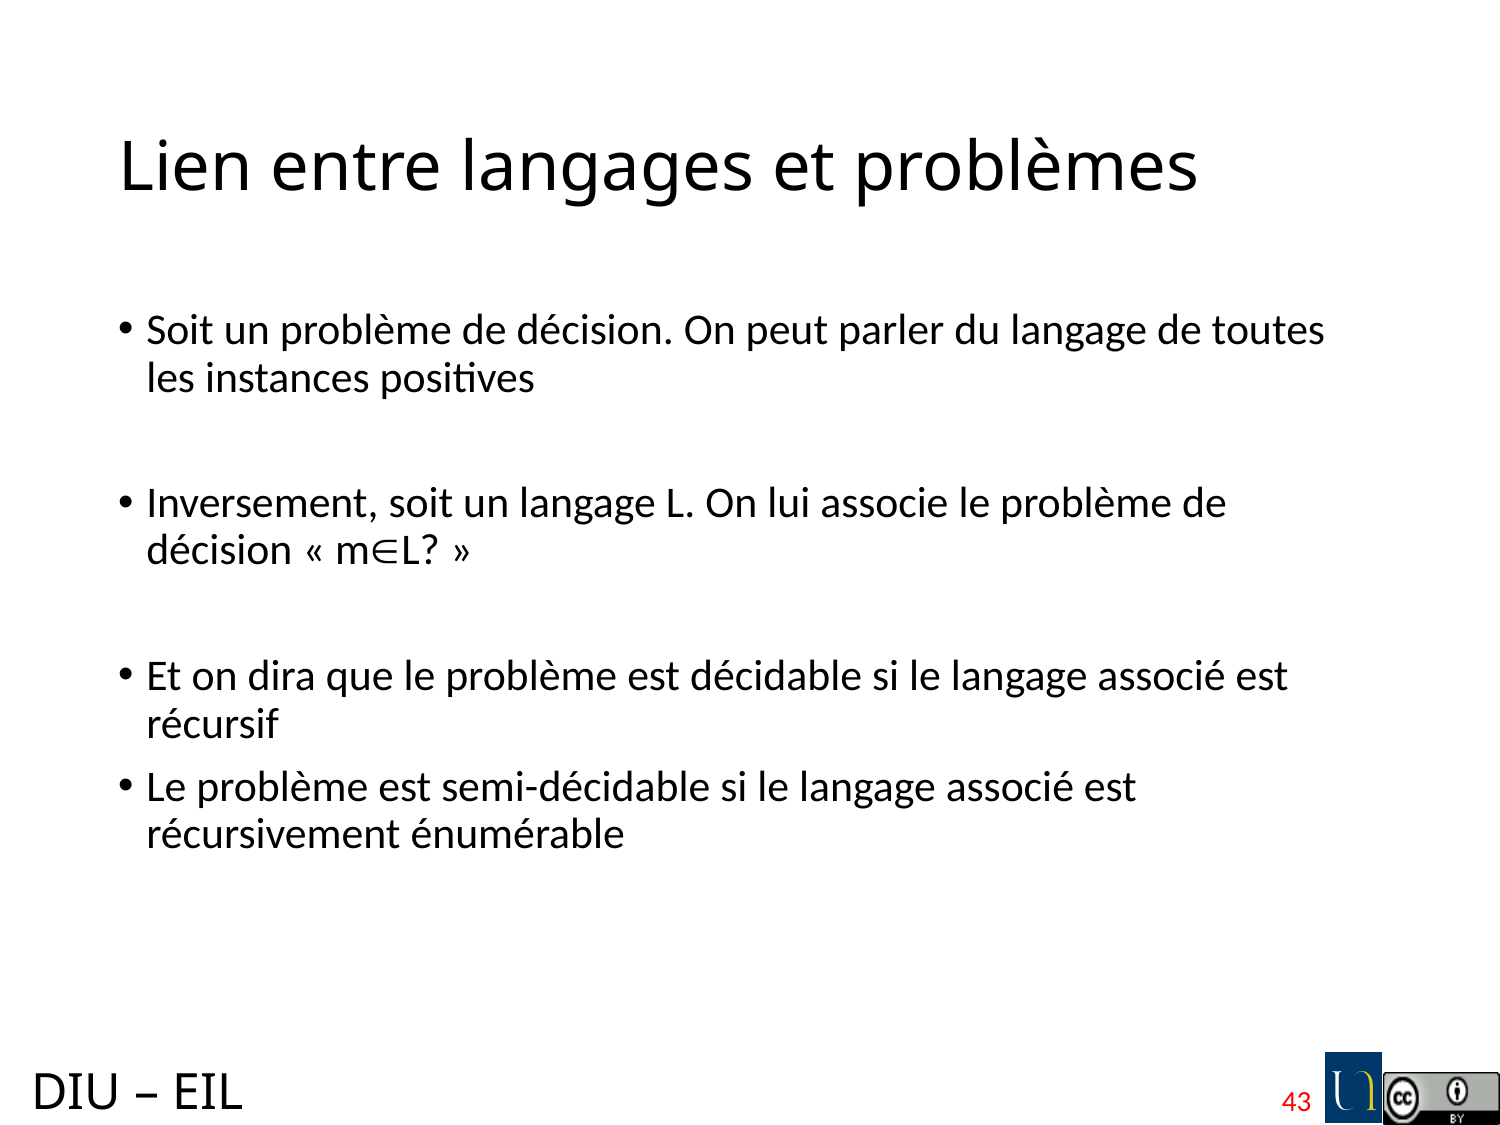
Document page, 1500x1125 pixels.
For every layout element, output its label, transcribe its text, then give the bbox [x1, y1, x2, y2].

title Lien entre langages et problèmes [103, 59, 1397, 278]
picture [1325, 1052, 1382, 1123]
slide_number <numéro> [1240, 1070, 1327, 1125]
picture [1383, 1072, 1500, 1125]
list Soit un problème de décision. On peut parler du langage de toutes les instances positives Inversement, soit un langage L. On lui associe le problème de décision « mL? » Et on dira que le problème est décidable si le langage associé est récursif Le problème est semi-décidable si le langage associé est récursivement énumérable [103, 299, 1397, 1014]
